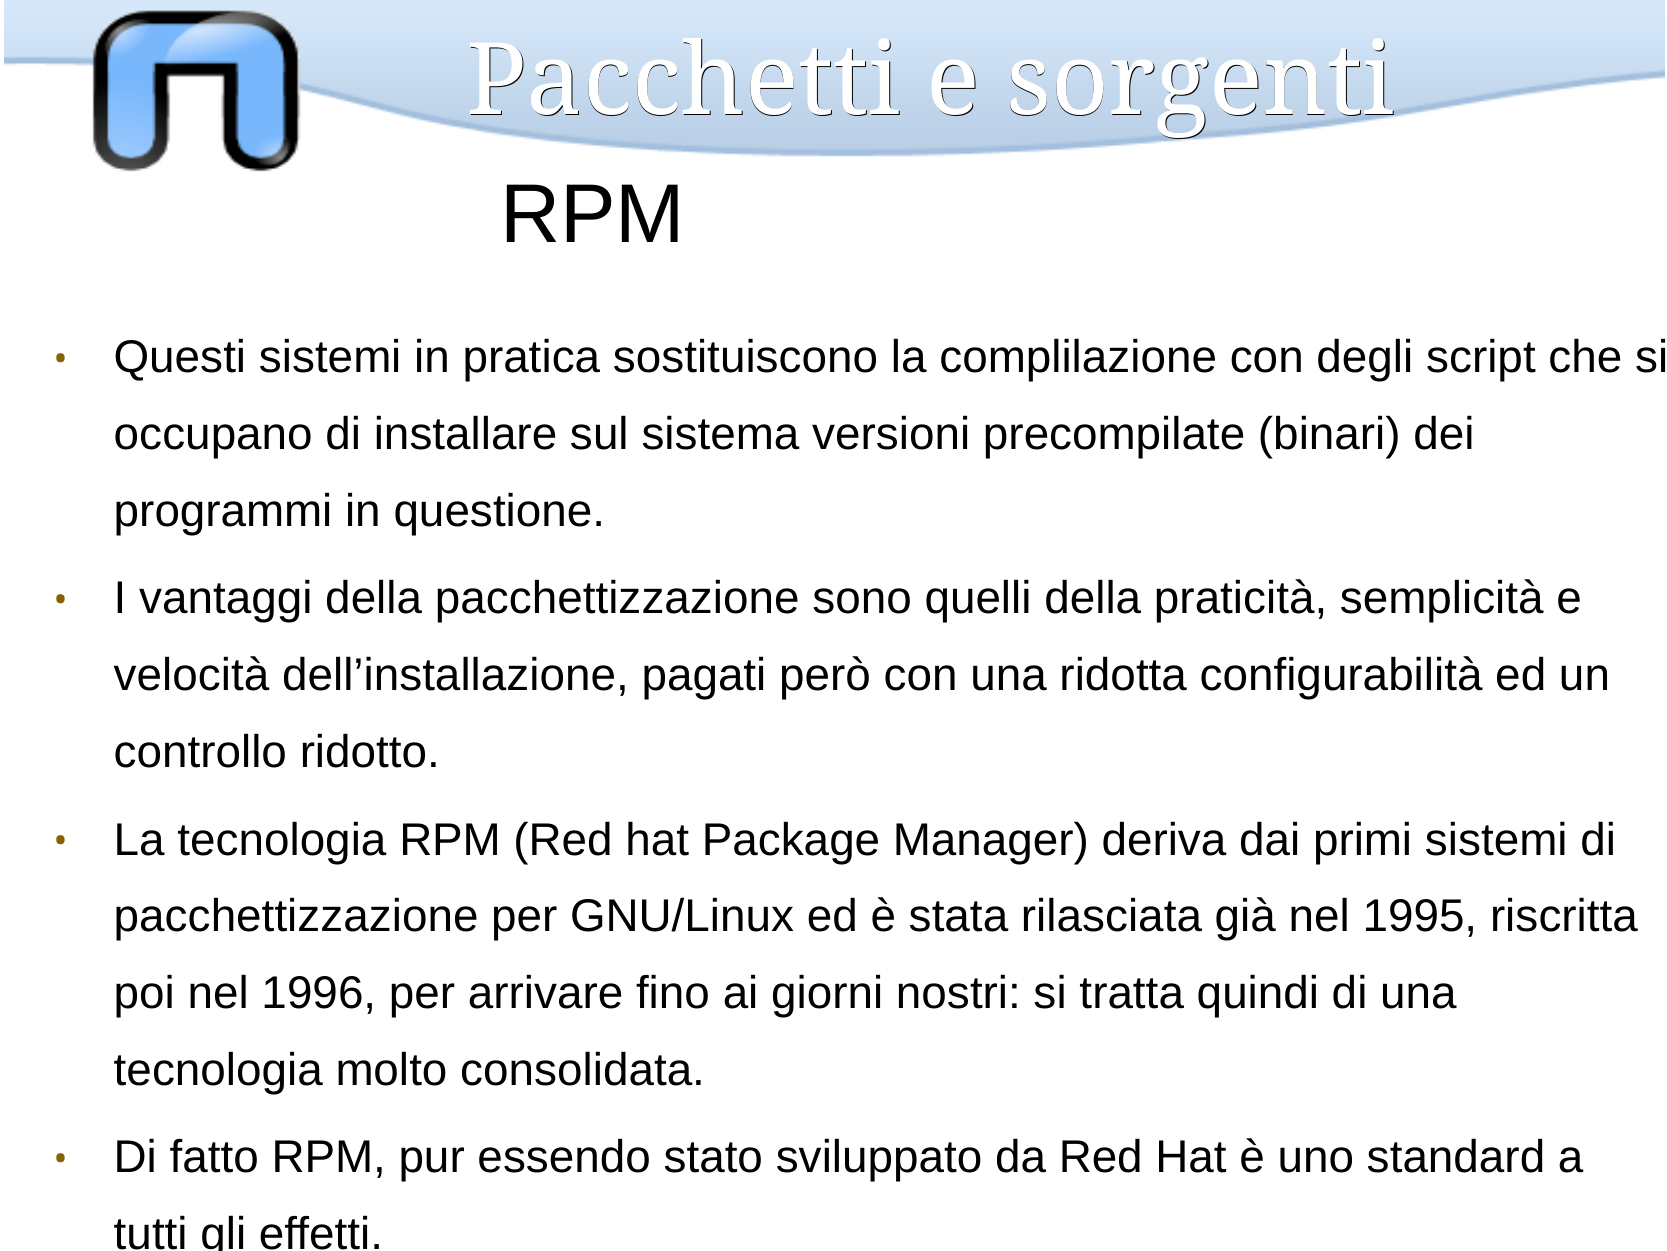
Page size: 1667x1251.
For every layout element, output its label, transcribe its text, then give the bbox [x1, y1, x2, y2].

title RPM [485, 138, 1270, 289]
text_box Pacchetti e sorgenti [373, 0, 1497, 159]
list Questi sistemi in pratica sostituiscono la complilazione con degli script che si occupano di installare sul sistema versioni precompilate (binari) dei programmi in questione. I vantaggi della pacchettizzazione sono quelli della praticità, semplicità e velocità dell’installazione, pagati però con una ridotta configurabilità ed un controllo ridotto. La tecnologia RPM (Red hat Package Manager) deriva dai primi sistemi di pacchettizzazione per GNU/Linux ed è stata rilasciata già nel 1995, riscritta poi nel 1996, per arrivare fino ai giorni nostri: si tratta quindi di una tecnologia molto consolidata. Di fatto RPM, pur essendo stato sviluppato da Red Hat è uno standard a tutti gli effetti. [4, 298, 1667, 1251]
picture [0, 0, 1667, 1251]
